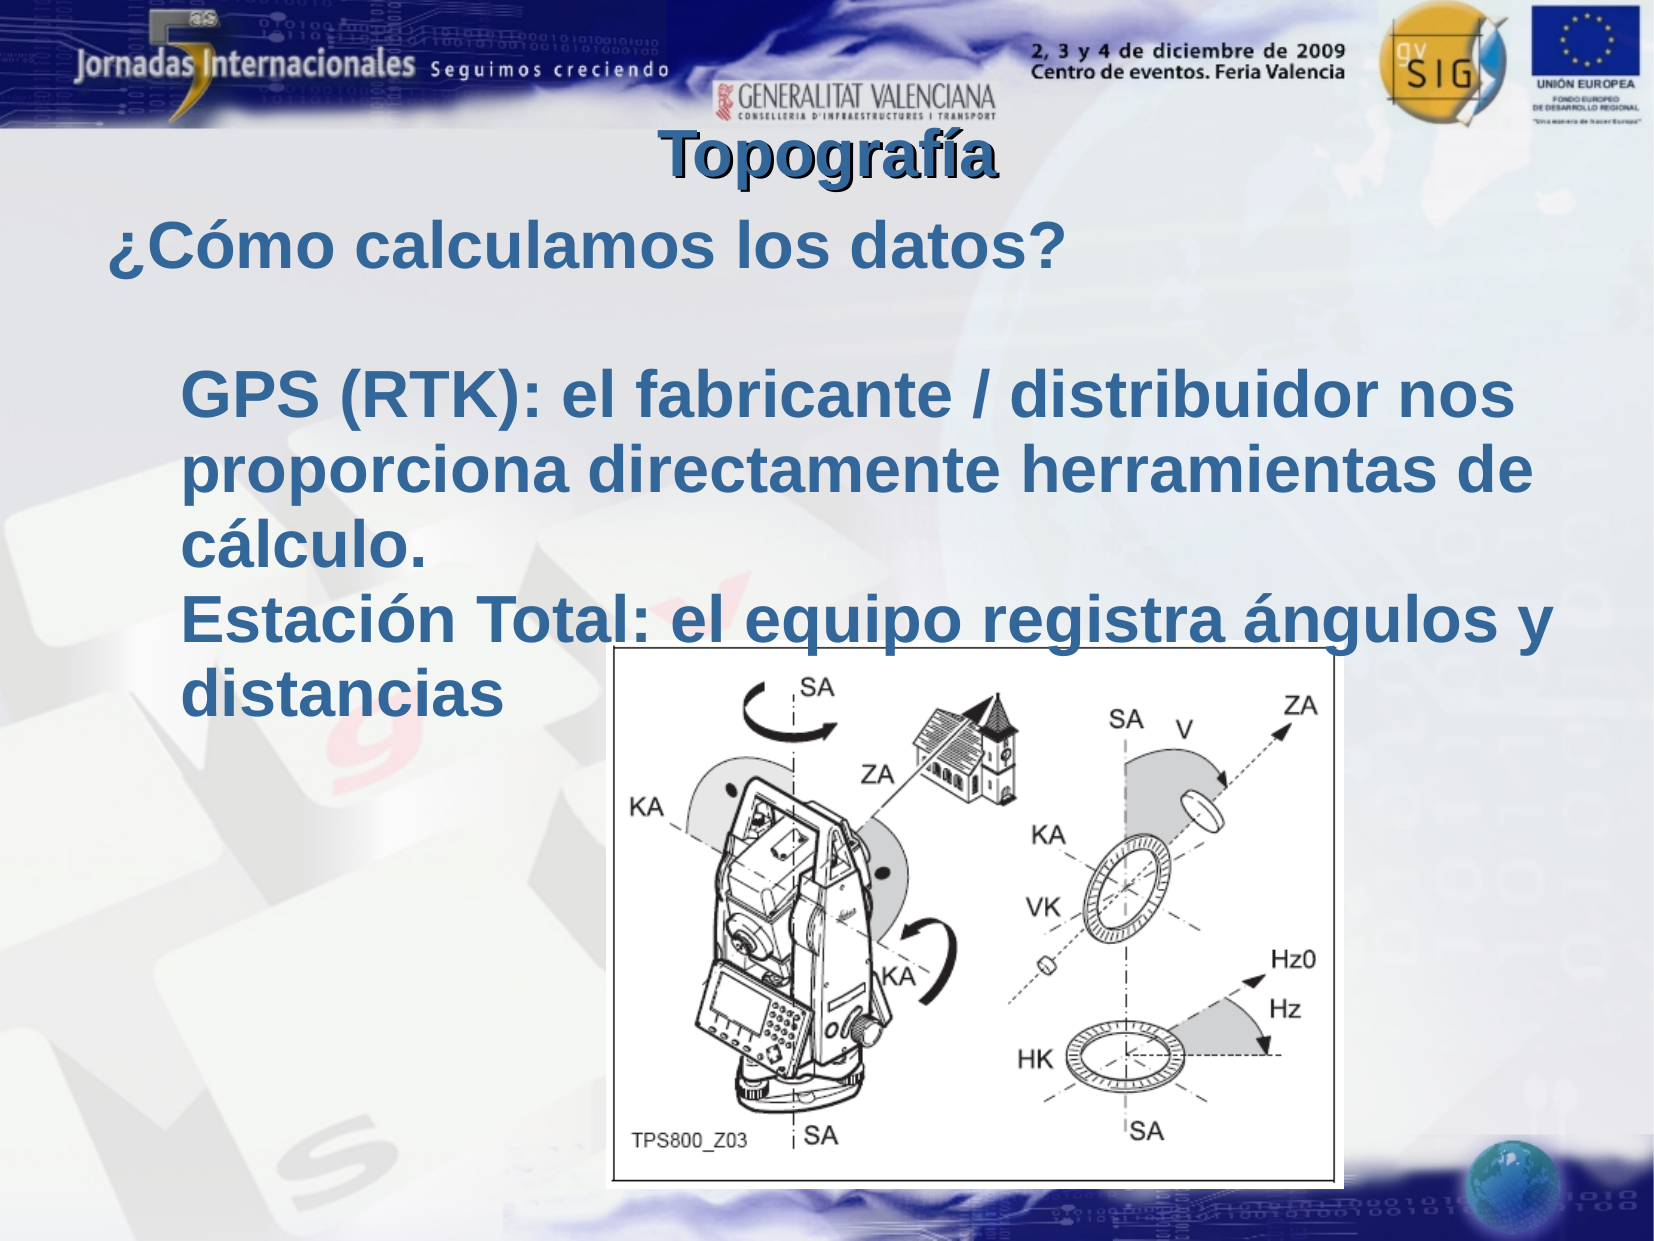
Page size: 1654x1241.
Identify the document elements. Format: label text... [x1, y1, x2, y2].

picture [0, 0, 1654, 1241]
title Topografía [82, 56, 1571, 250]
text_box ¿Cómo calculamos los datos? GPS (RTK): el fabricante / distribuidor nos proporciona directamente herramientas de cálculo. Estación Total: el equipo registra ángulos y distancias [106, 207, 1595, 965]
